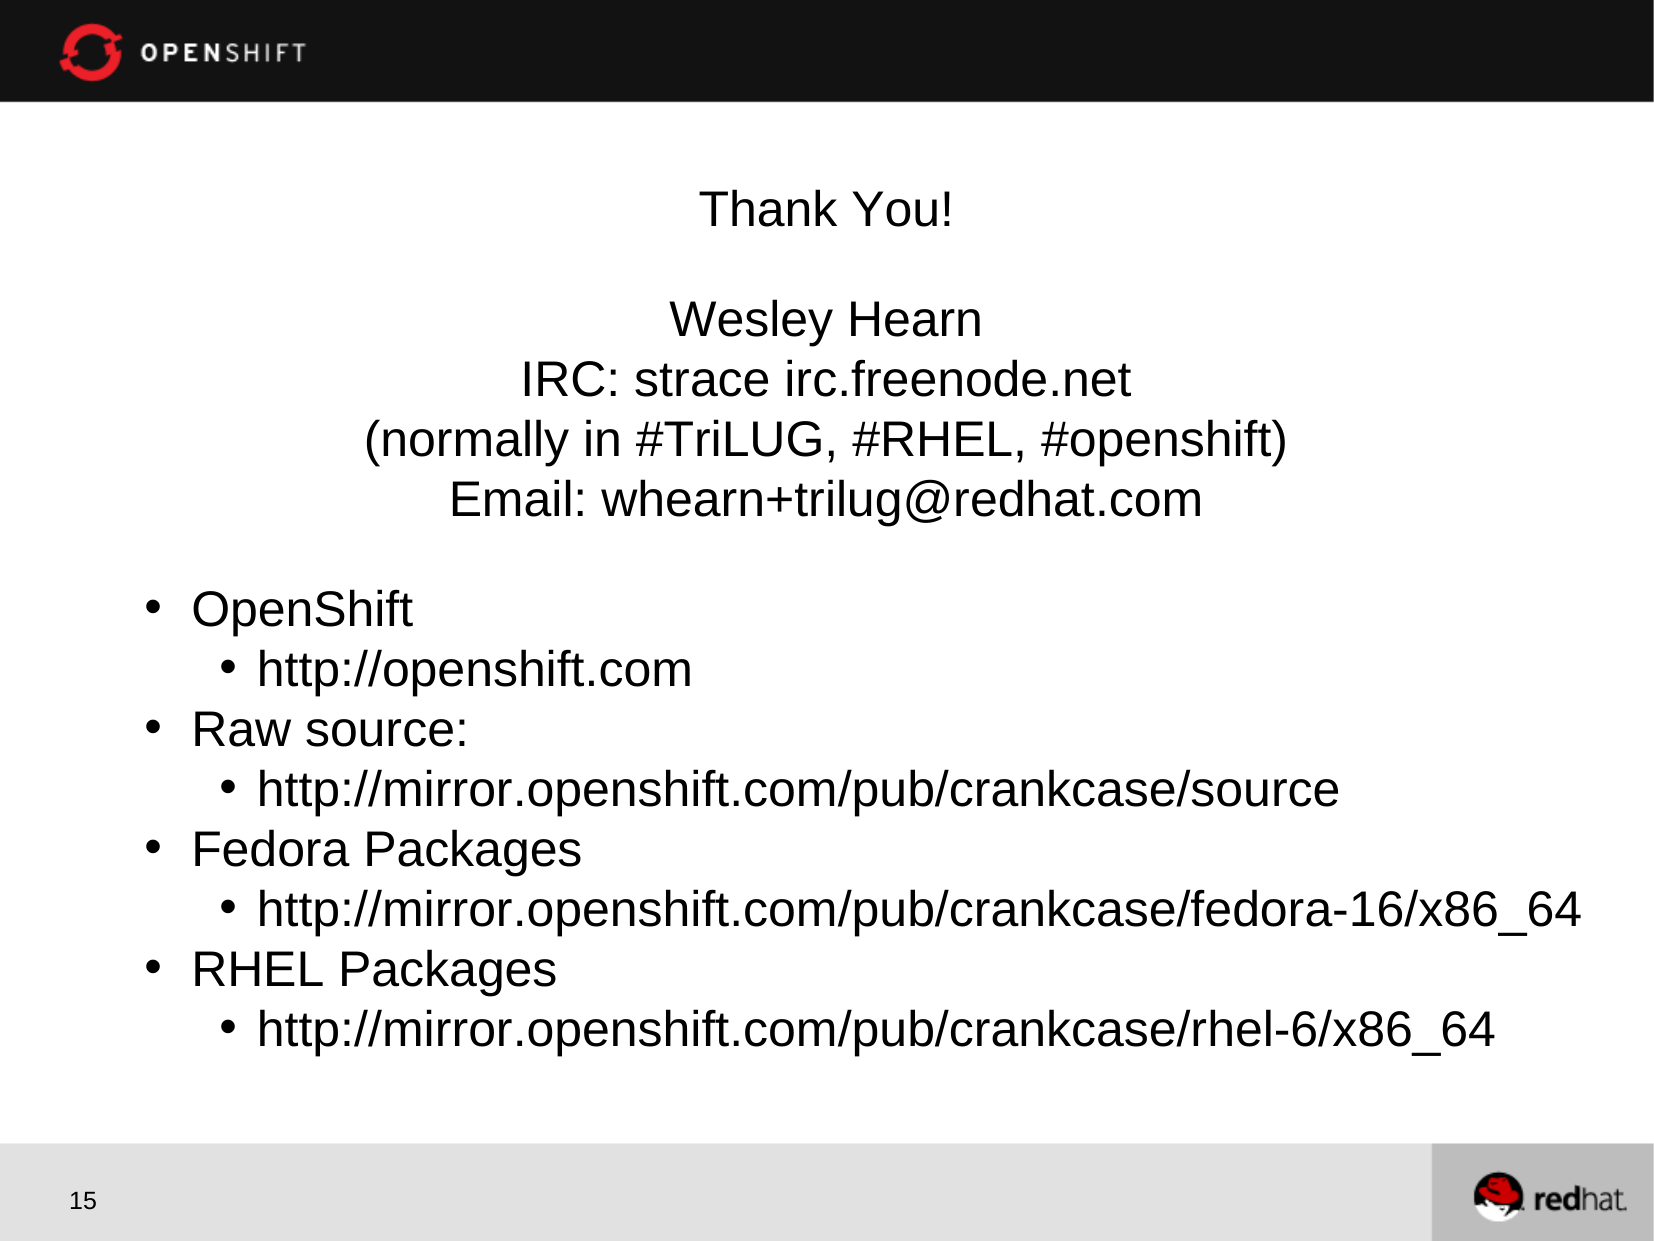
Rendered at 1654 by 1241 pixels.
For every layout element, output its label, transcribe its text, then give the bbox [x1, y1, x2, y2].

text_box Wesley Hearn IRC: strace irc.freenode.net (normally in #TriLUG, #RHEL, #openshift) Email: whearn+trilug@redhat.com [349, 279, 1305, 535]
text_box Thank You! [683, 168, 970, 244]
picture [0, 0, 1654, 1241]
text_box OpenShift http://openshift.com Raw source: http://mirror.openshift.com/pub/crankcase/source Fedora Packages http://mirror.openshift.com/pub/crankcase/fedora-16/x86_64 RHEL Packages http://mirror.openshift.com/pub/crankcase/rhel-6/x86_64 [54, 569, 1599, 1125]
